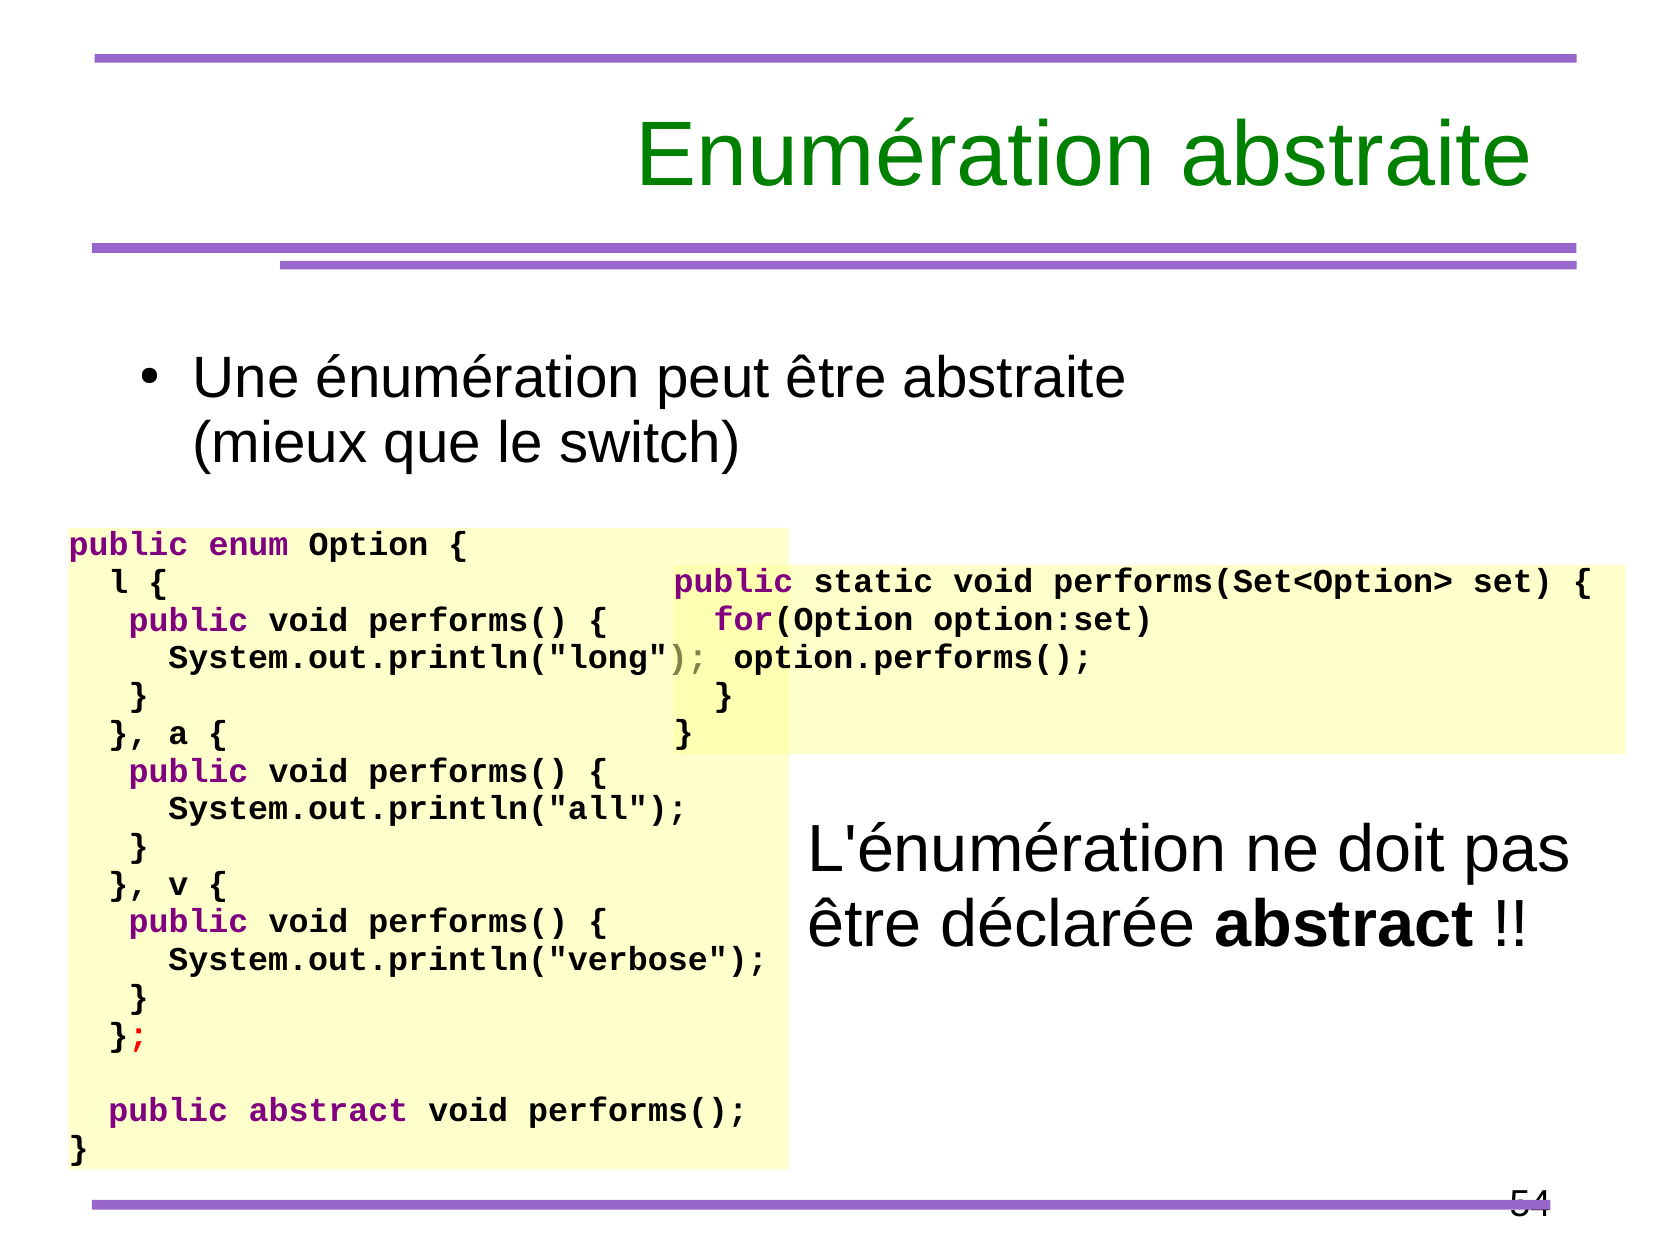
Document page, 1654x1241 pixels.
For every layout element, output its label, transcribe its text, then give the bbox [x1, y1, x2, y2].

text_box public enum Option { l { public void performs() { System.out.println("long"); } }, a { public void performs() { System.out.println("all"); } }, v { public void performs() { System.out.println("verbose"); } }; public abstract void performs(); } [68, 527, 789, 1170]
list Une énumération peut être abstraite (mieux que le switch) [121, 344, 1534, 501]
text_box public static void performs(Set<Option> set) { for(Option option:set) option.performs(); } } [673, 565, 1626, 754]
text_box L'énumération ne doit pas être déclarée abstract !! [807, 811, 1583, 968]
title Enumération abstraite [121, 49, 1534, 257]
